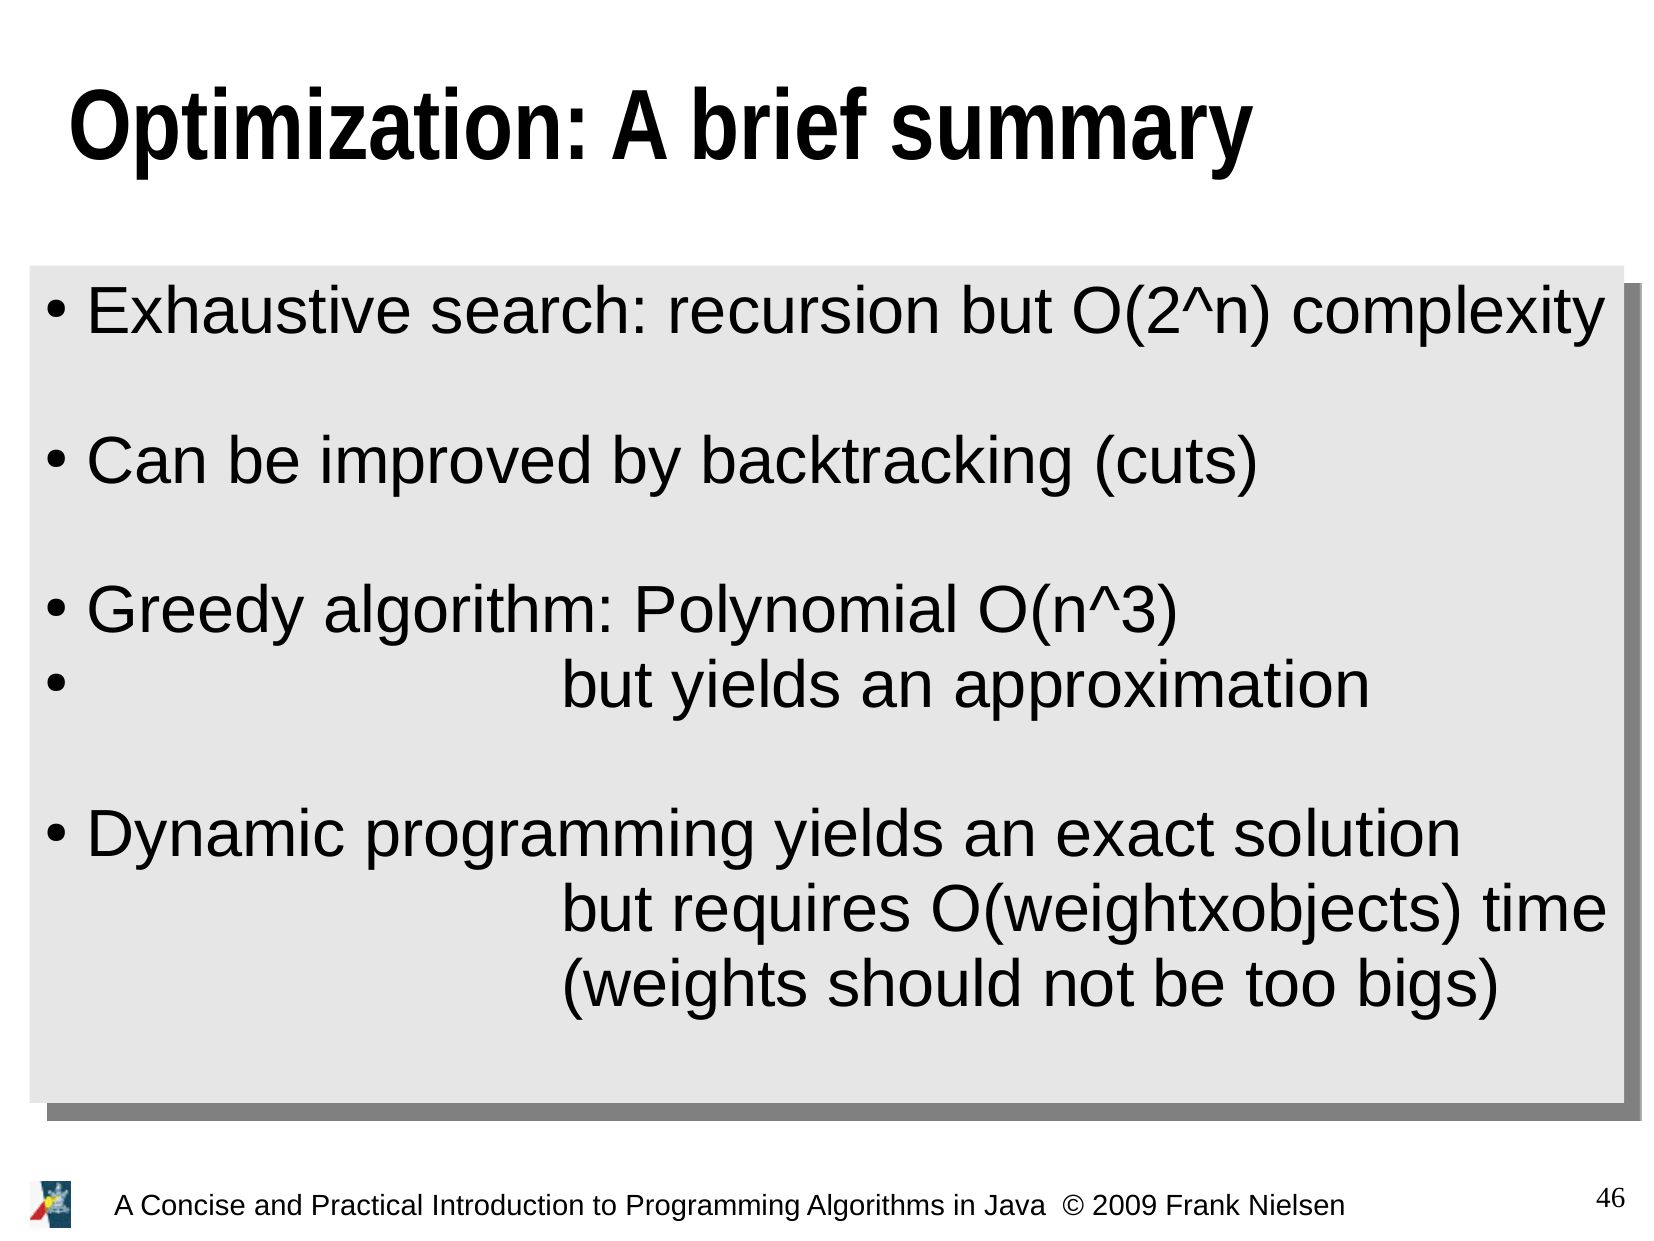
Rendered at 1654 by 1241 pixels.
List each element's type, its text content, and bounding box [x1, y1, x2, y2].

picture [29, 1181, 71, 1228]
text_box Exhaustive search: recursion but O(2^n) complexity Can be improved by backtracking (cuts) Greedy algorithm: Polynomial O(n^3) but yields an approximation Dynamic programming yields an exact solution but requires O(weightxobjects) time (weights should not be too bigs) [29, 265, 1625, 1103]
text_box Optimization: A brief summary [53, 59, 1270, 189]
